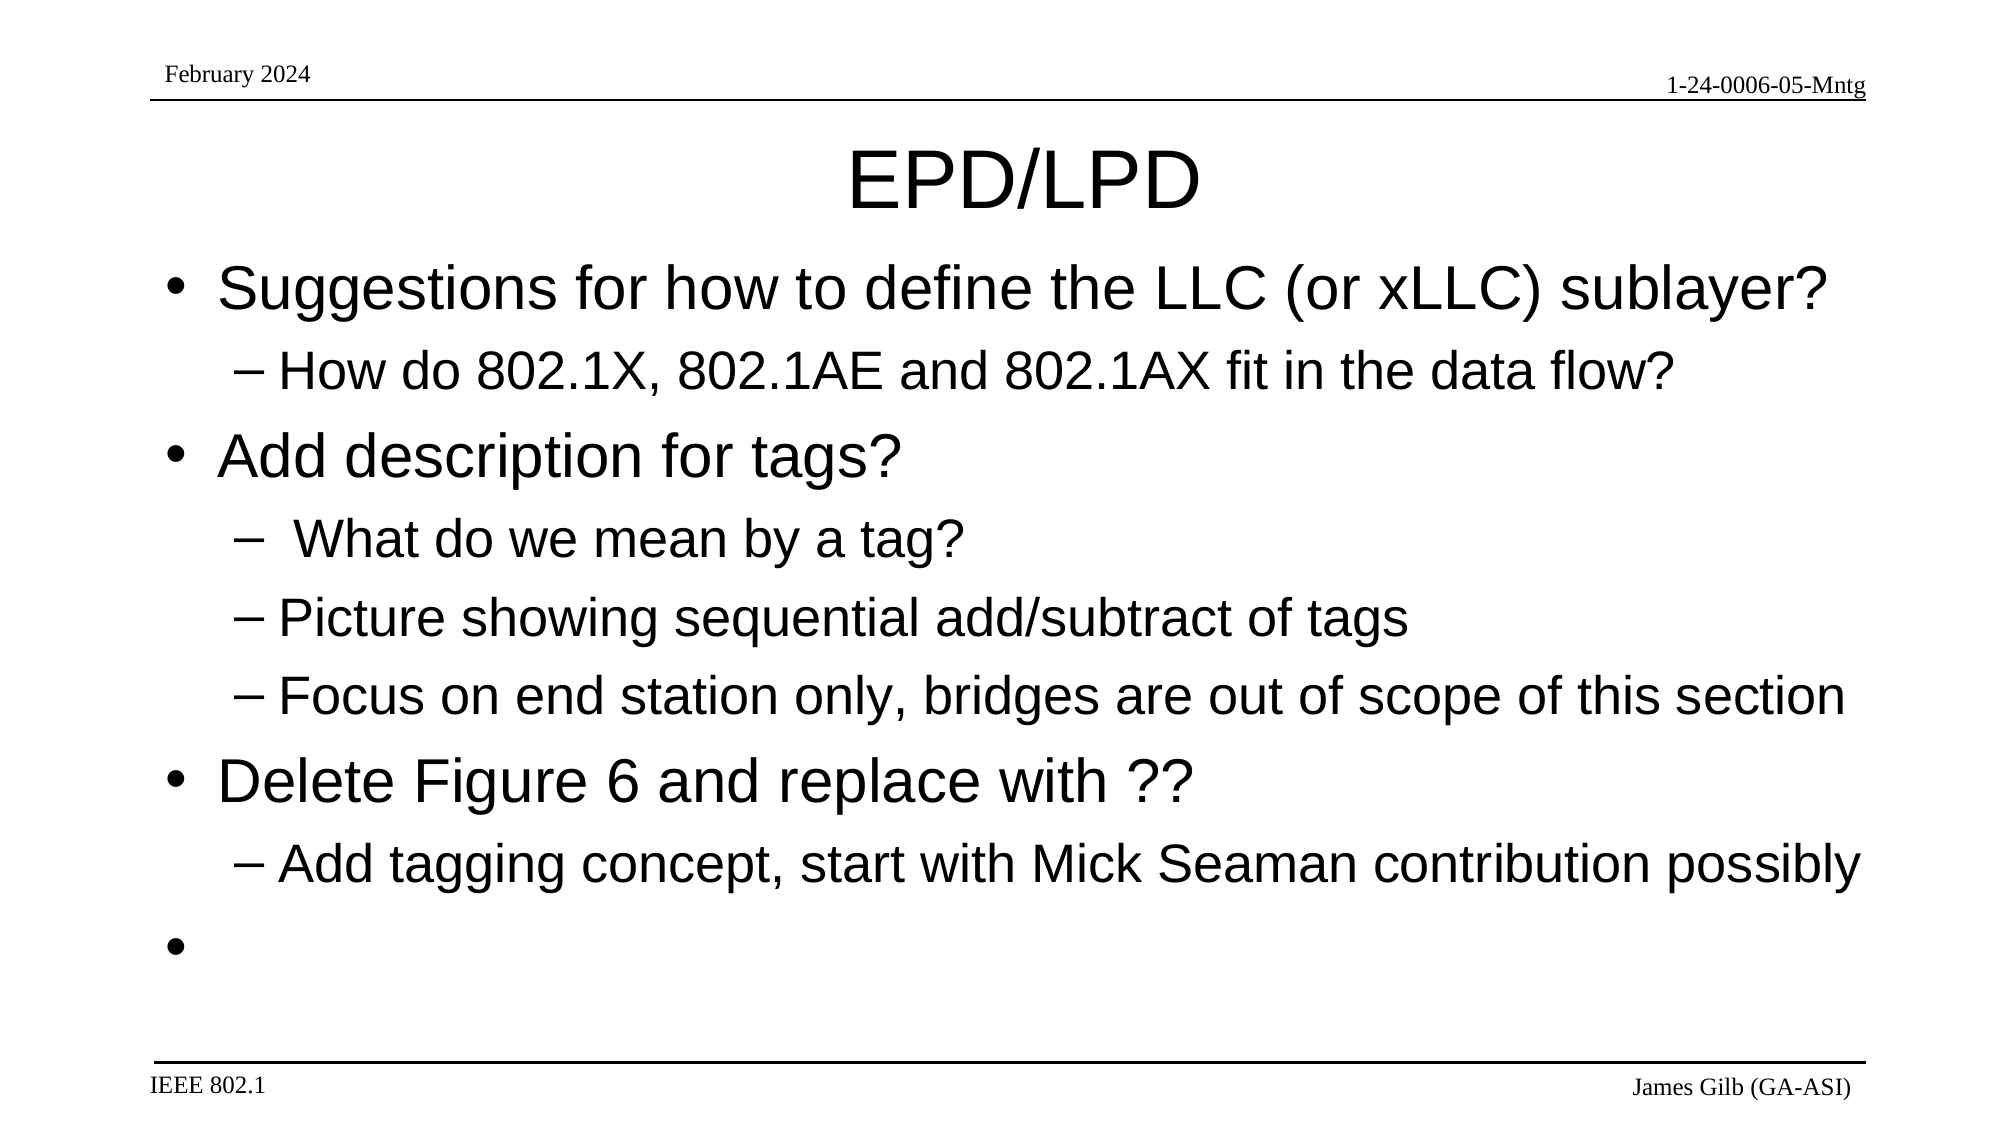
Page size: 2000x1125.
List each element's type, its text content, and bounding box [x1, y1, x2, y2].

title EPD/LPD [149, 112, 1900, 238]
list Suggestions for how to define the LLC (or xLLC) sublayer? How do 802.1X, 802.1AE and 802.1AX fit in the data flow? Add description for tags? What do we mean by a tag? Picture showing sequential add/subtract of tags Focus on end station only, bridges are out of scope of this section Delete Figure 6 and replace with ?? Add tagging concept, start with Mick Seaman contribution possibly [149, 239, 1900, 1051]
